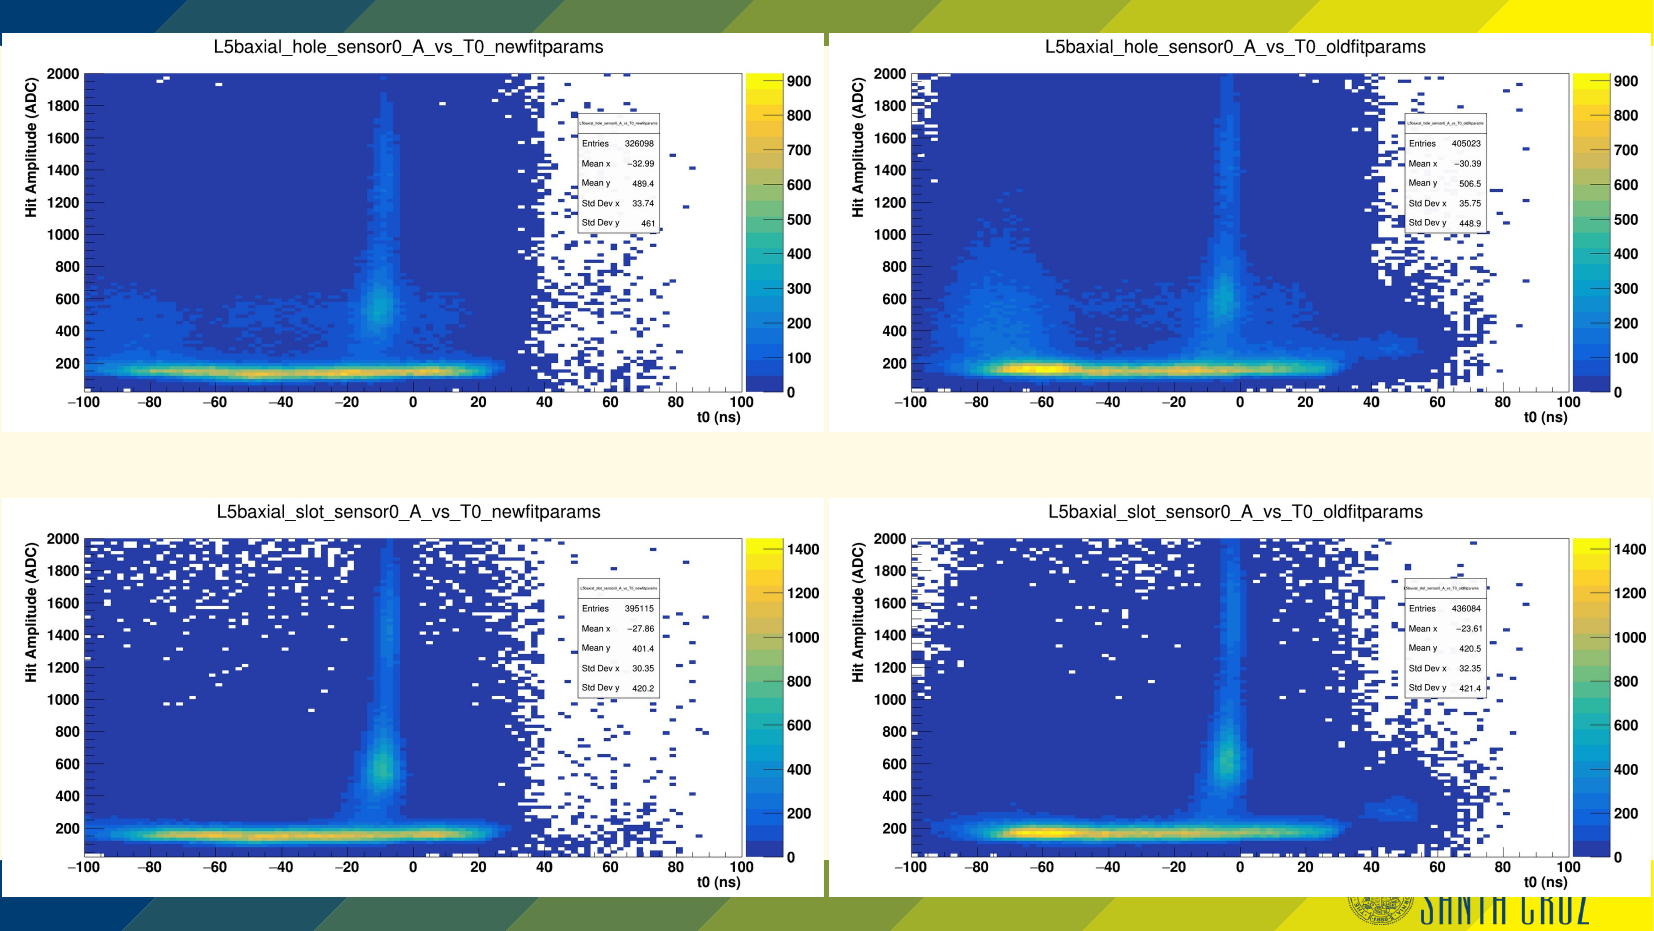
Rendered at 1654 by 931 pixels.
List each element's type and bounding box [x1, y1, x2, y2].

picture [829, 33, 1651, 432]
picture [2, 498, 824, 897]
picture [2, 33, 824, 432]
picture [829, 498, 1651, 925]
